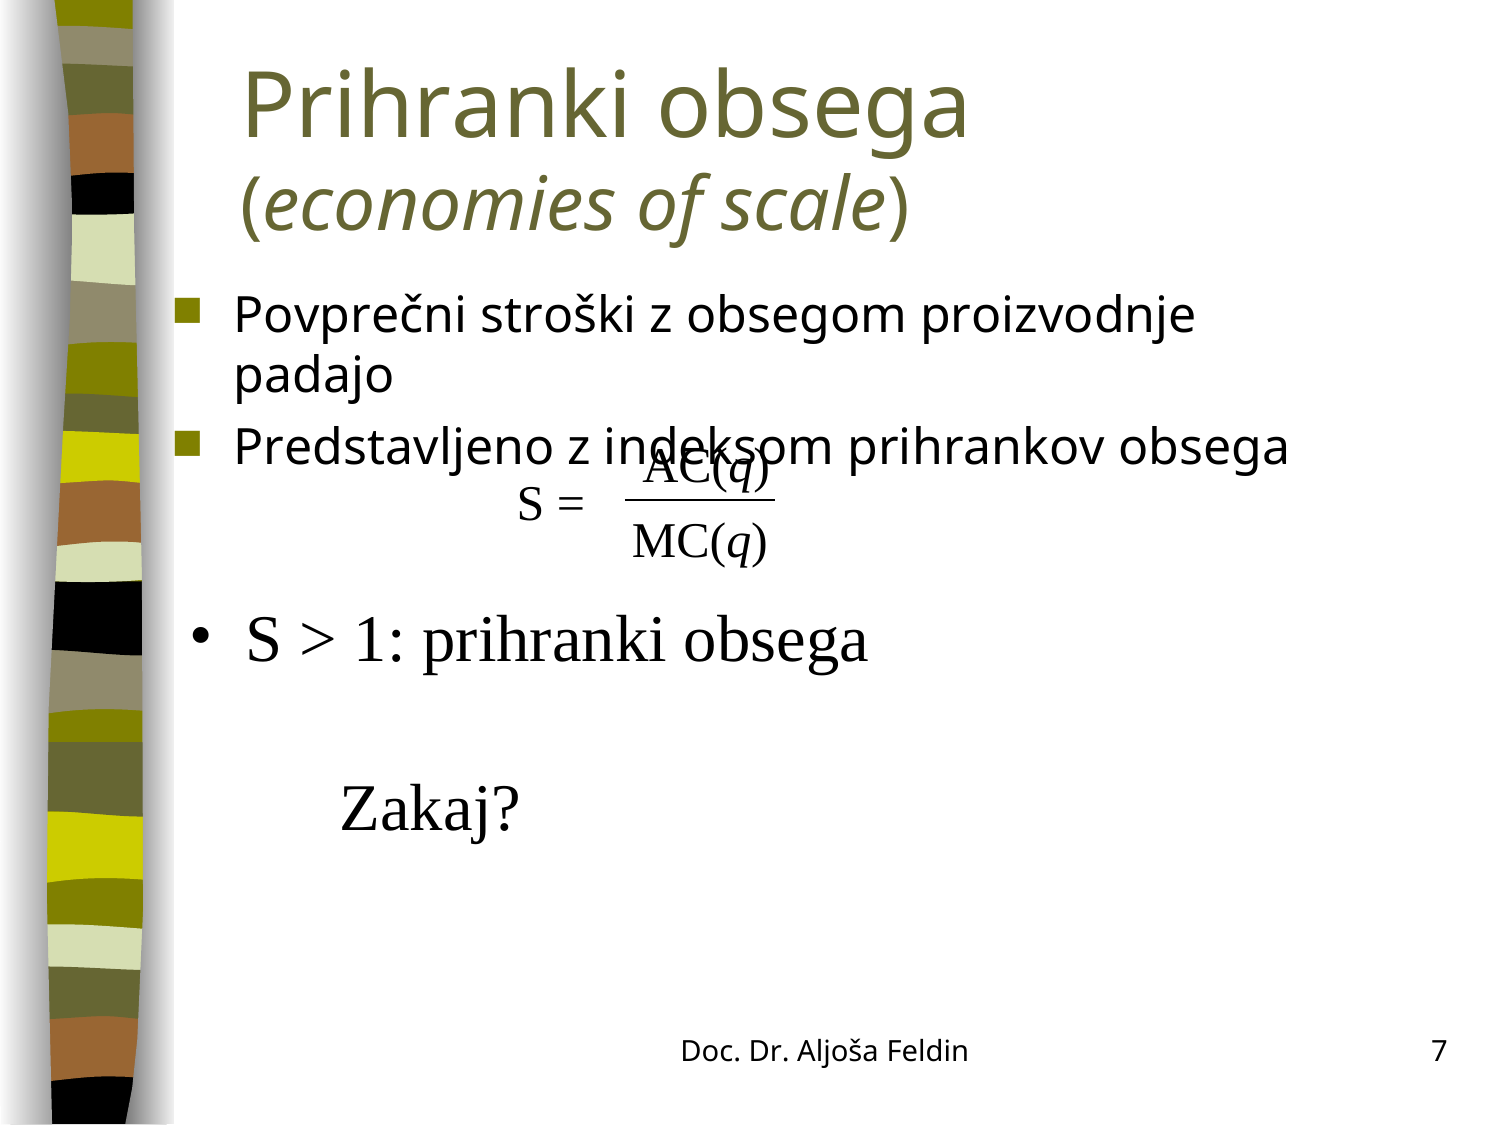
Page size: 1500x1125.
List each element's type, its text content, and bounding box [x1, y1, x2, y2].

text_box Doc. Dr. Aljoša Feldin [587, 1025, 1063, 1101]
text_box S = [499, 462, 601, 538]
text_box AC(q) [612, 424, 801, 499]
text_box S > 1: prihranki obsega Zakaj? [174, 587, 1413, 838]
text_box MC(q) [599, 499, 801, 576]
list Povprečni stroški z obsegom proizvodnje padajo Predstavljeno z indeksom prihrankov obsega [162, 274, 1375, 451]
title Prihranki obsega (economies of scale) [224, 38, 1388, 254]
text_box <number> [1149, 1025, 1463, 1101]
